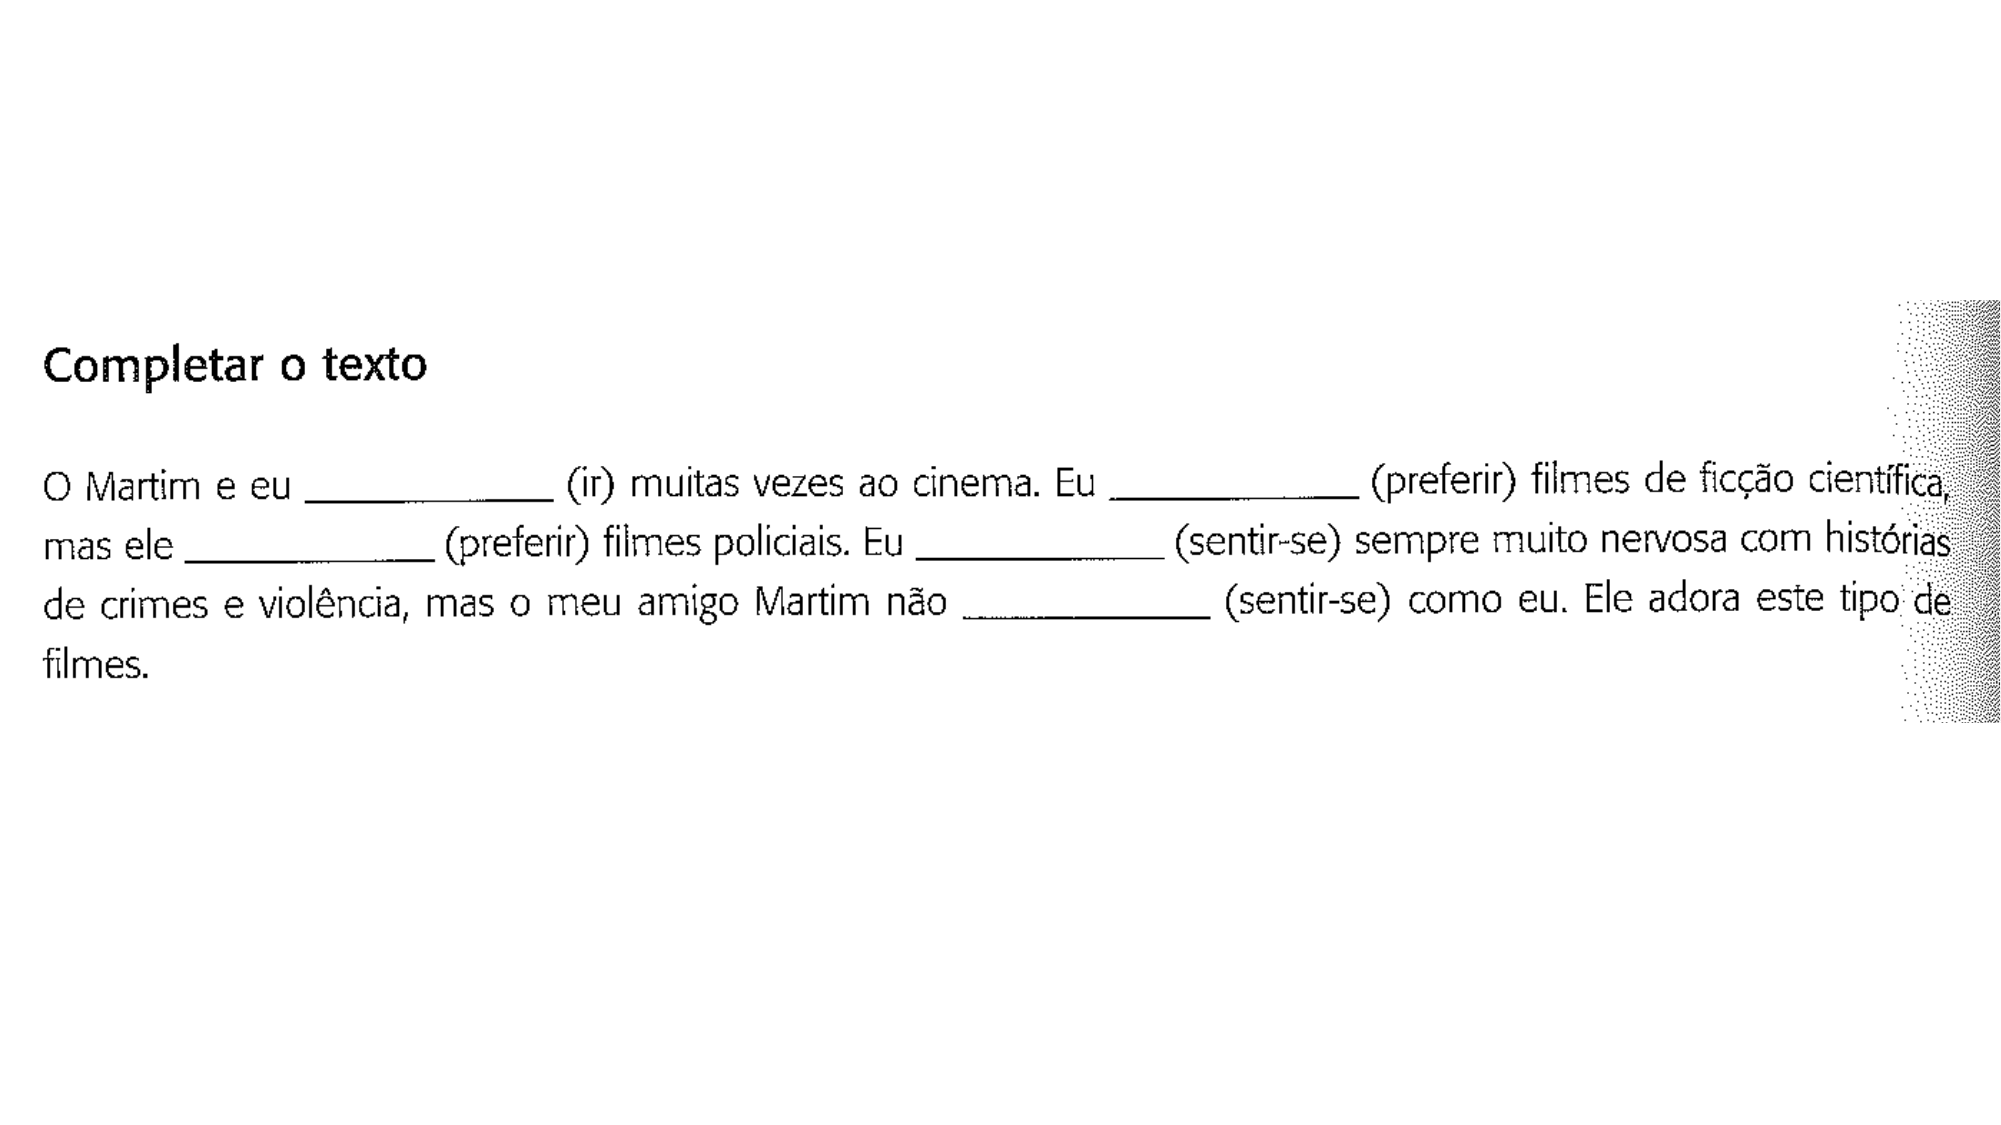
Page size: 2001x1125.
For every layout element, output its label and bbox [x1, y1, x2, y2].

picture [26, 299, 2000, 723]
